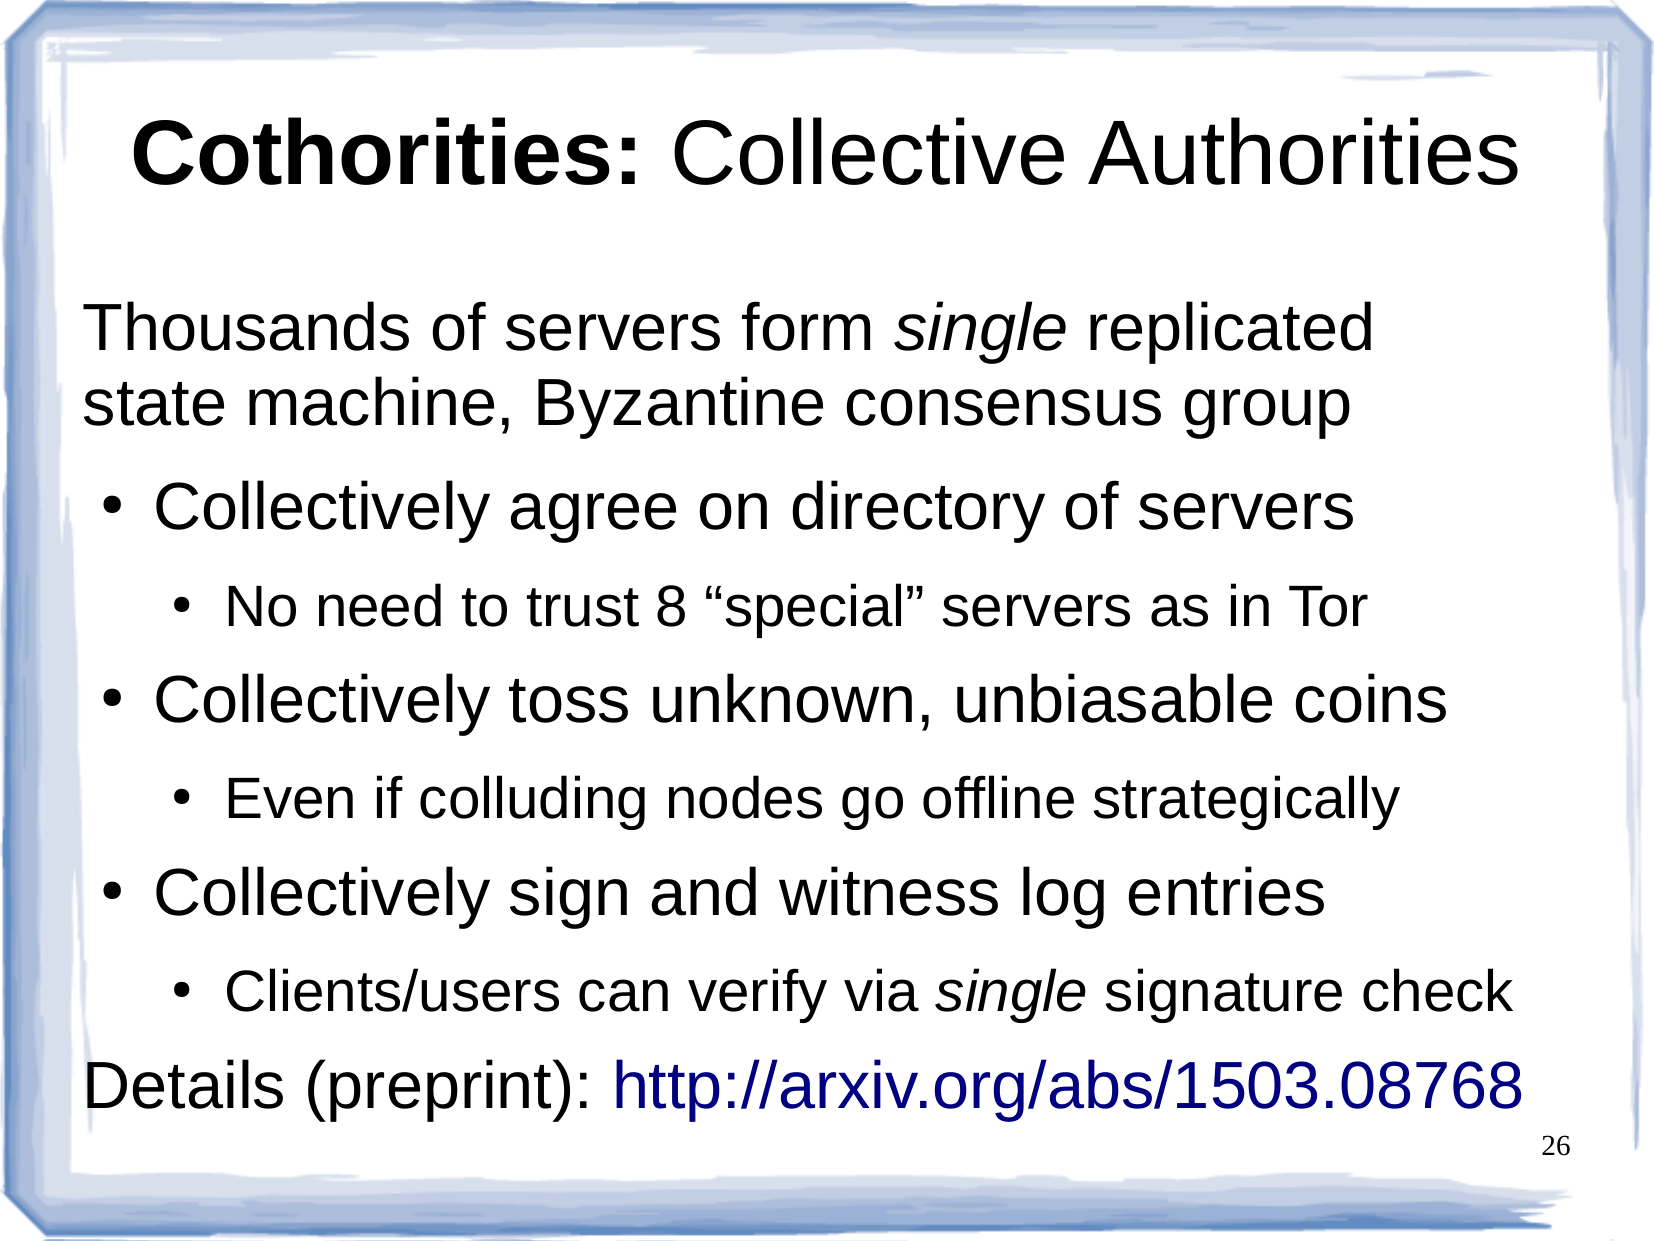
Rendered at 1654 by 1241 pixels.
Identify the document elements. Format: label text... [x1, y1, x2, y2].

list Thousands of servers form single replicated state machine, Byzantine consensus group Collectively agree on directory of servers No need to trust 8 “special” servers as in Tor Collectively toss unknown, unbiasable coins Even if colluding nodes go offline strategically Collectively sign and witness log entries Clients/users can verify via single signature check Details (preprint): http://arxiv.org/abs/1503.08768 [82, 290, 1571, 1120]
title Cothorities: Collective Authorities [82, 49, 1571, 257]
picture [0, 0, 1654, 1241]
